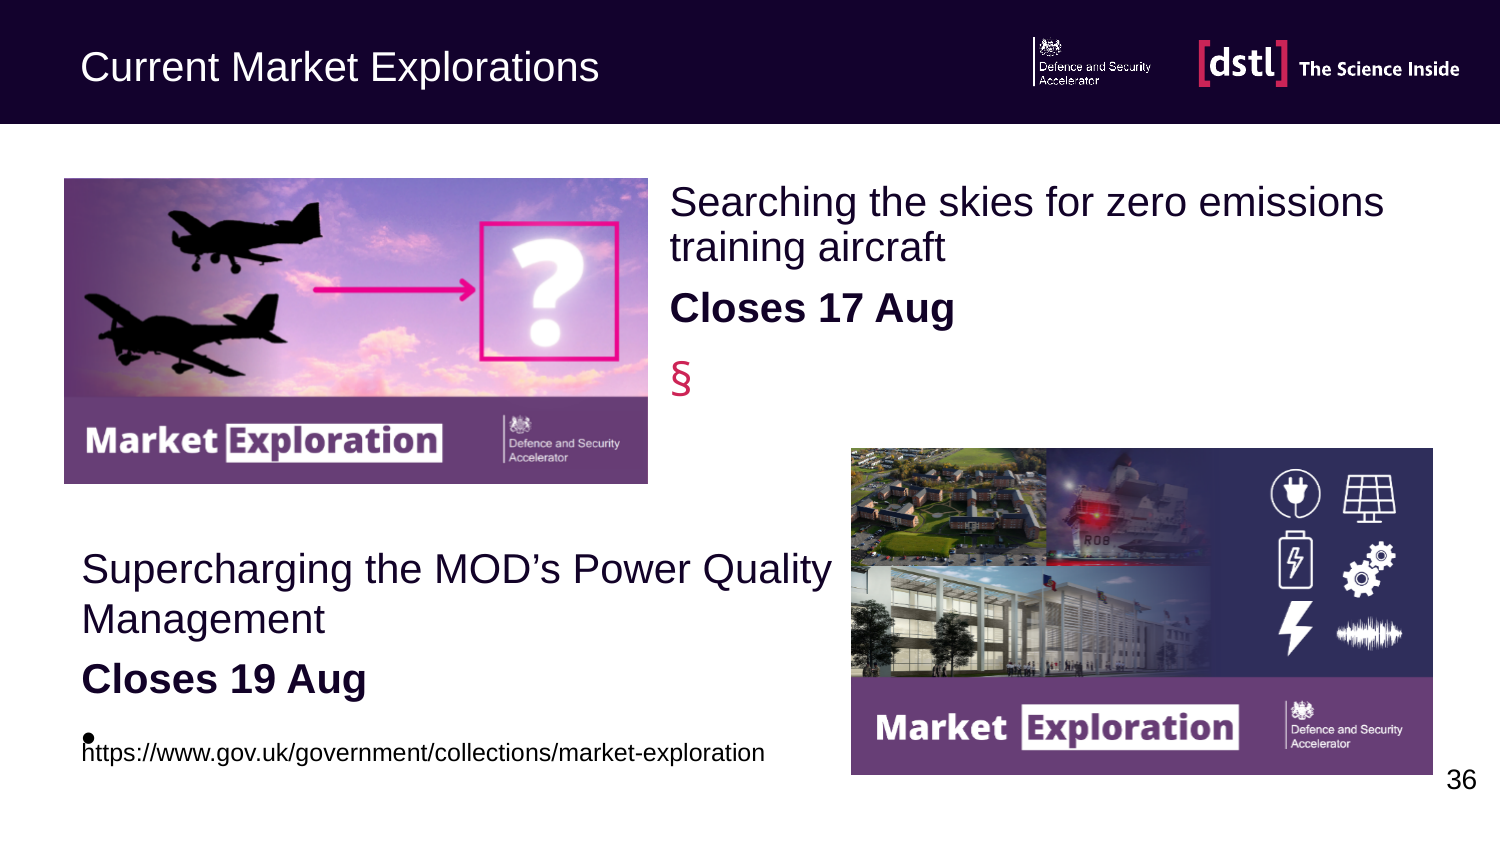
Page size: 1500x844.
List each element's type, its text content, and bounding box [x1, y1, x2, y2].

picture [851, 448, 1433, 776]
picture [1033, 37, 1151, 87]
picture [64, 178, 648, 484]
text_box Current Market Explorations [64, 32, 1483, 98]
text_box Supercharging the MOD’s Power Quality Management Closes 19 Aug [66, 534, 877, 712]
text_box https://www.gov.uk/government/collections/market-exploration [66, 729, 816, 774]
list Searching the skies for zero emissions training aircraft Closes 17 Aug [655, 173, 1483, 351]
